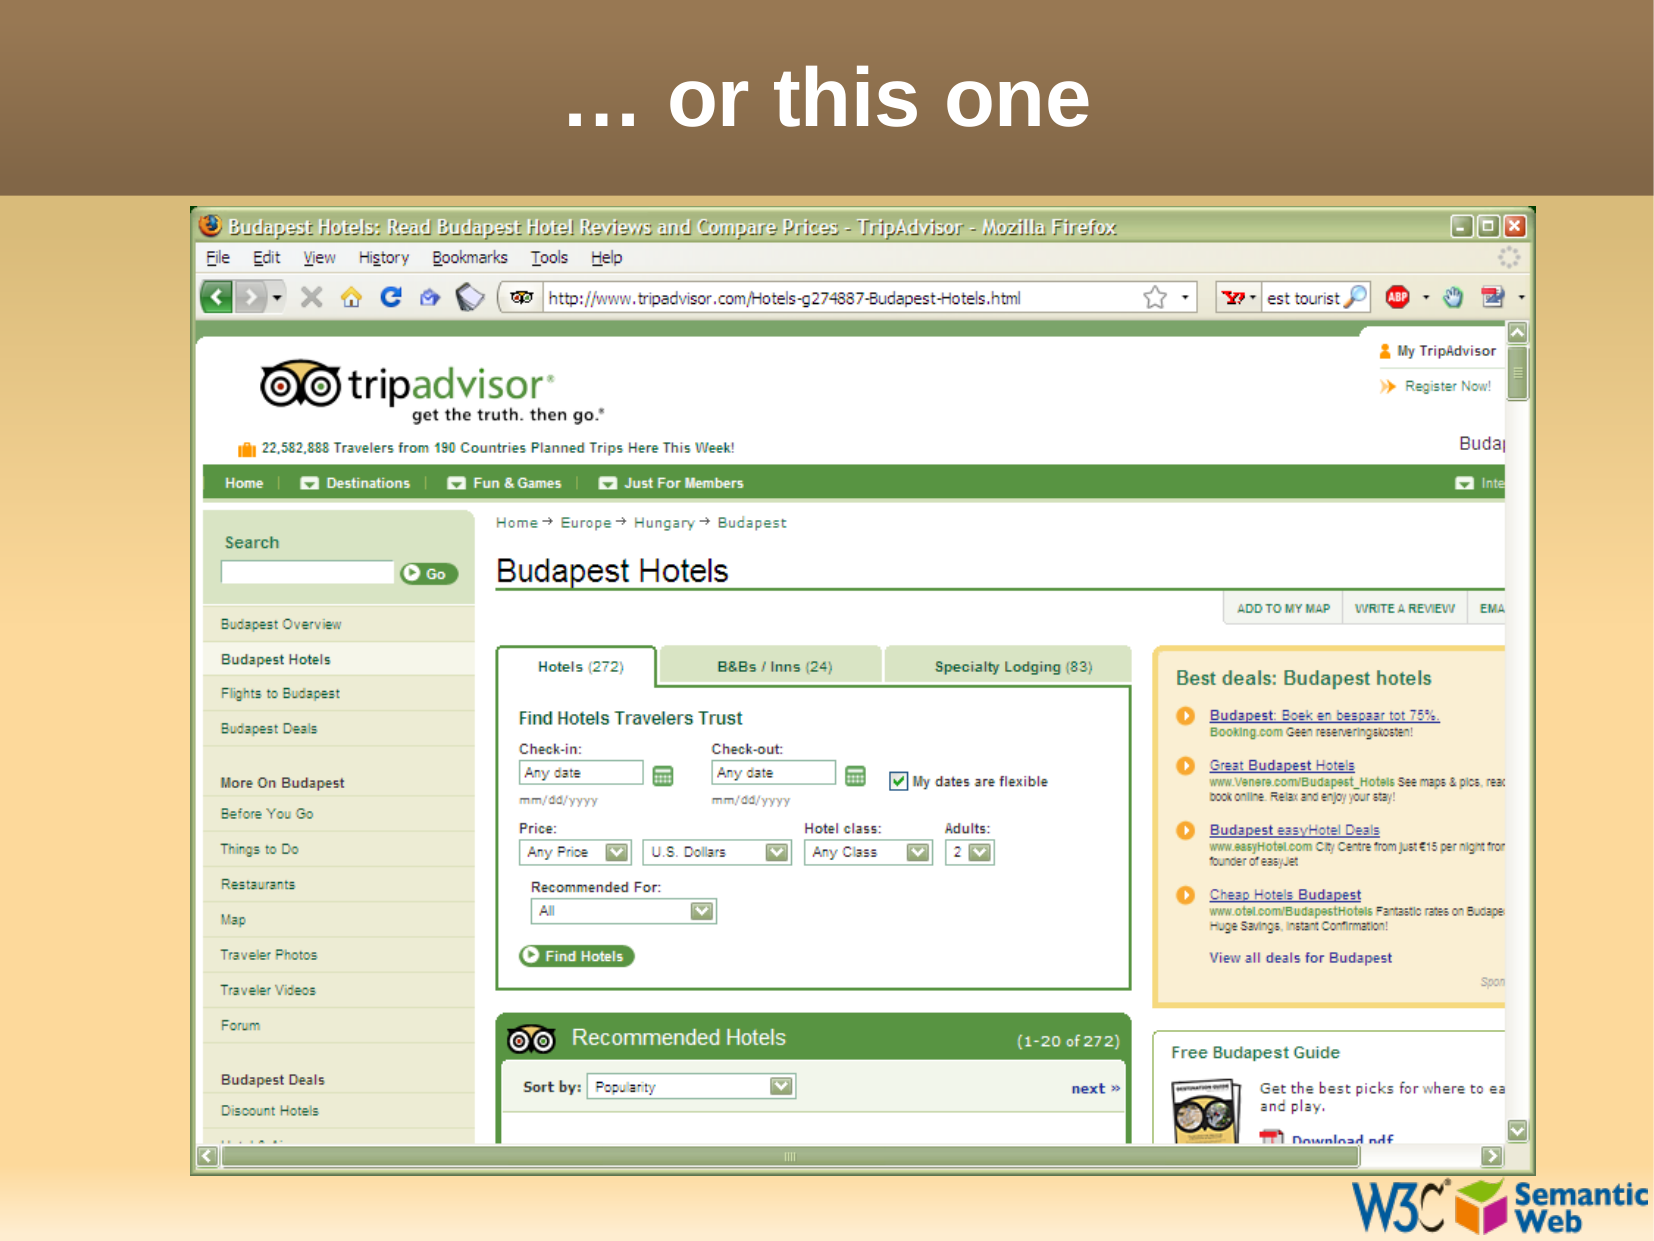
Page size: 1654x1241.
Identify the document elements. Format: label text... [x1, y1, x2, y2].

title … or this one [0, 0, 1654, 196]
picture [0, 196, 1654, 1241]
